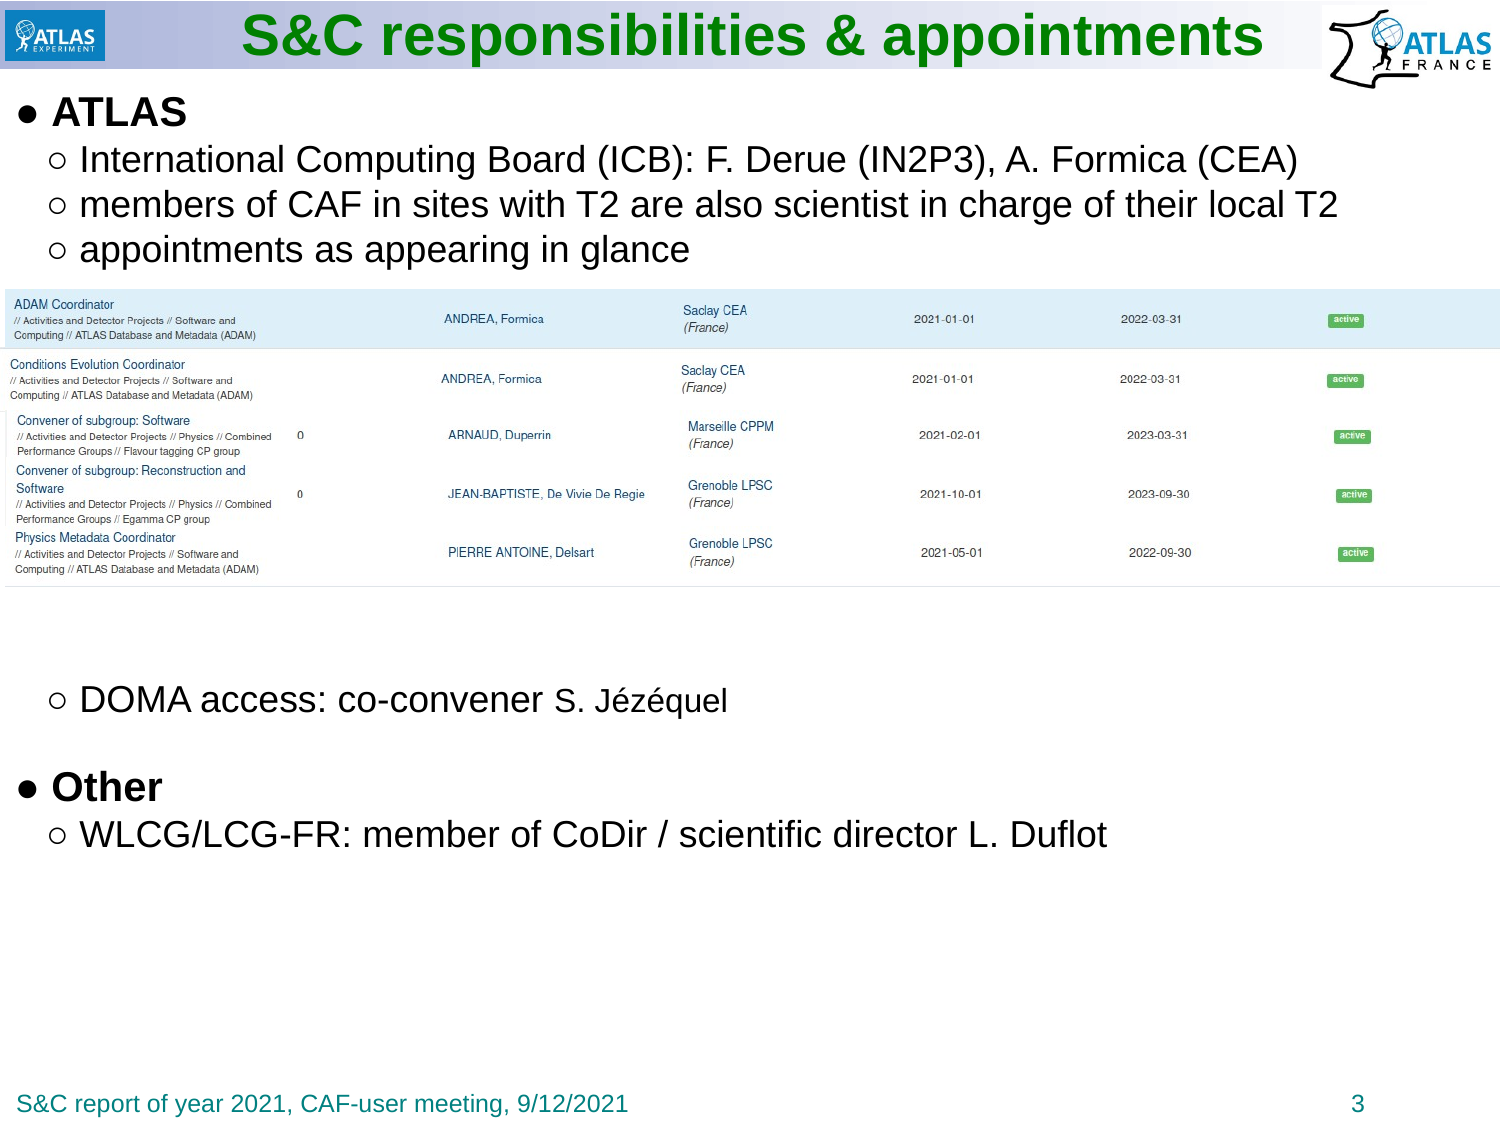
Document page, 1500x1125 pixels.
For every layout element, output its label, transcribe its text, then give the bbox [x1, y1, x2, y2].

text_box S&C responsibilities & appointments [17, 0, 1500, 100]
picture [0, 289, 1500, 587]
text_box ● ATLAS ○ International Computing Board (ICB): F. Derue (IN2P3), A. Formica (CEA) ○ members of CAF in sites with T2 are also scientist in charge of their local T2 ○ appointments as appearing in glance ○ DOMA access: co-convener S. Jézéquel ● Other ○ WLCG/LCG-FR: member of CoDir / scientific director L. Duflot [0, 77, 1474, 257]
picture [5, 10, 17, 61]
